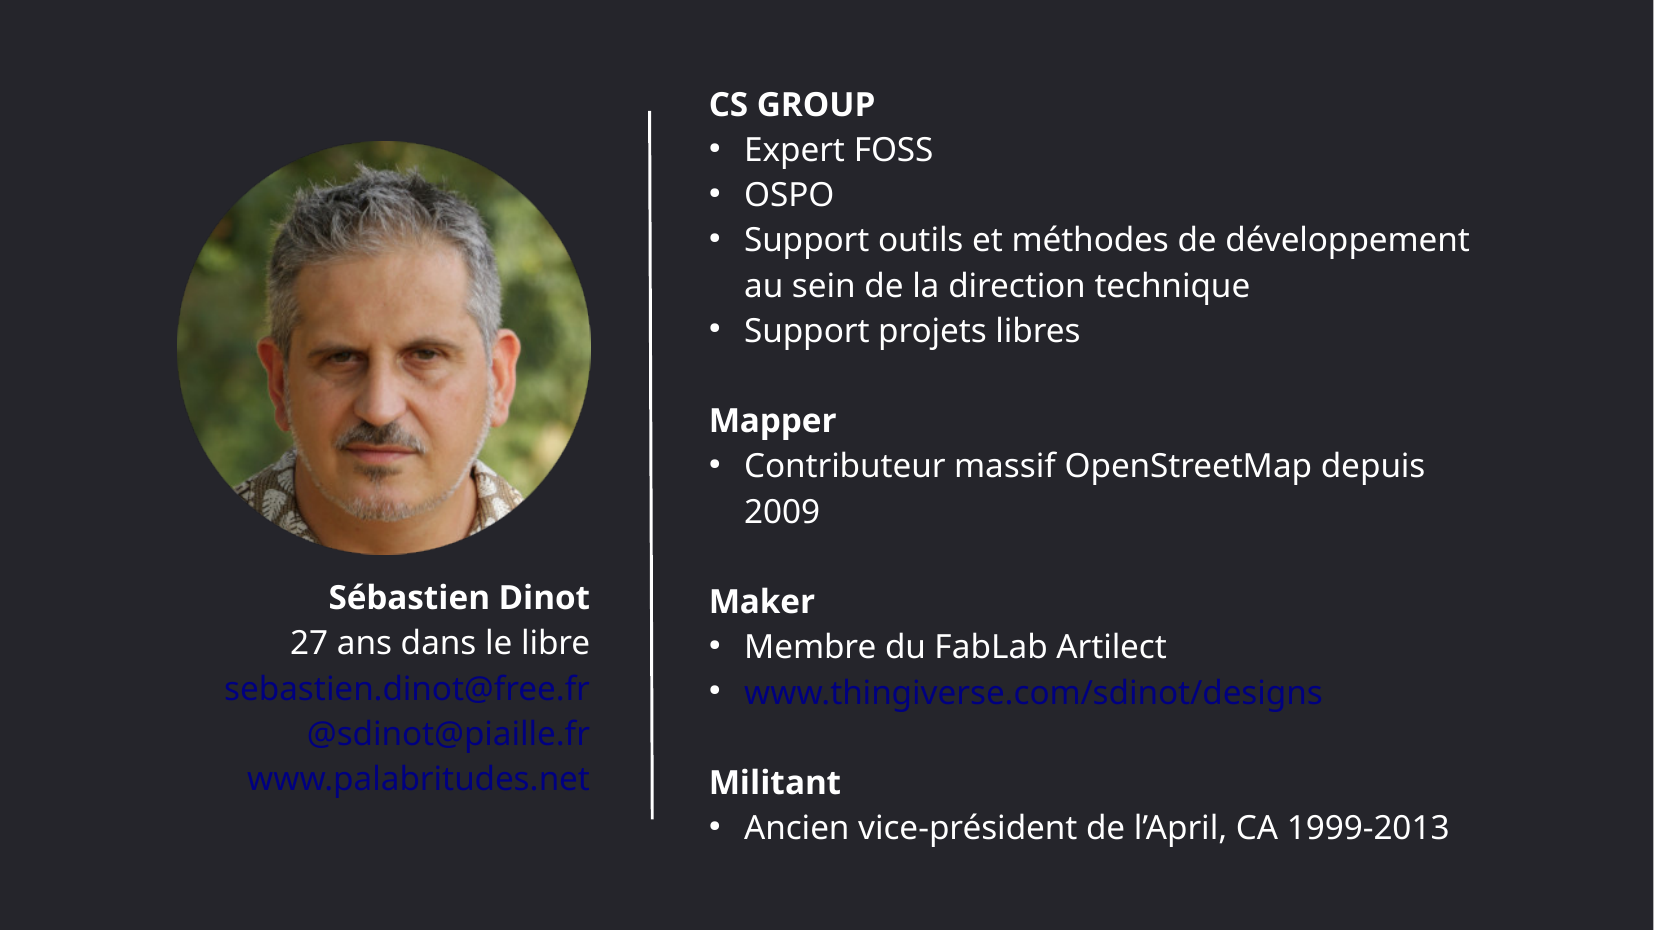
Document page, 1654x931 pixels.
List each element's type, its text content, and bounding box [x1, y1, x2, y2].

picture [177, 141, 591, 555]
text_box Sébastien Dinot 27 ans dans le libre sebastien.dinot@free.fr @sdinot@piaille.fr www.palabritudes.net [186, 586, 591, 789]
text_box CS GROUP Expert FOSS OSPO Support outils et méthodes de développement au sein de la direction technique Support projets libres Mapper Contributeur massif OpenStreetMap depuis 2009 Maker Membre du FabLab Artilect www.thingiverse.com/sdinot/designs Militant Ancien vice-président de l’April, CA 1999-2013 [708, 124, 1477, 806]
